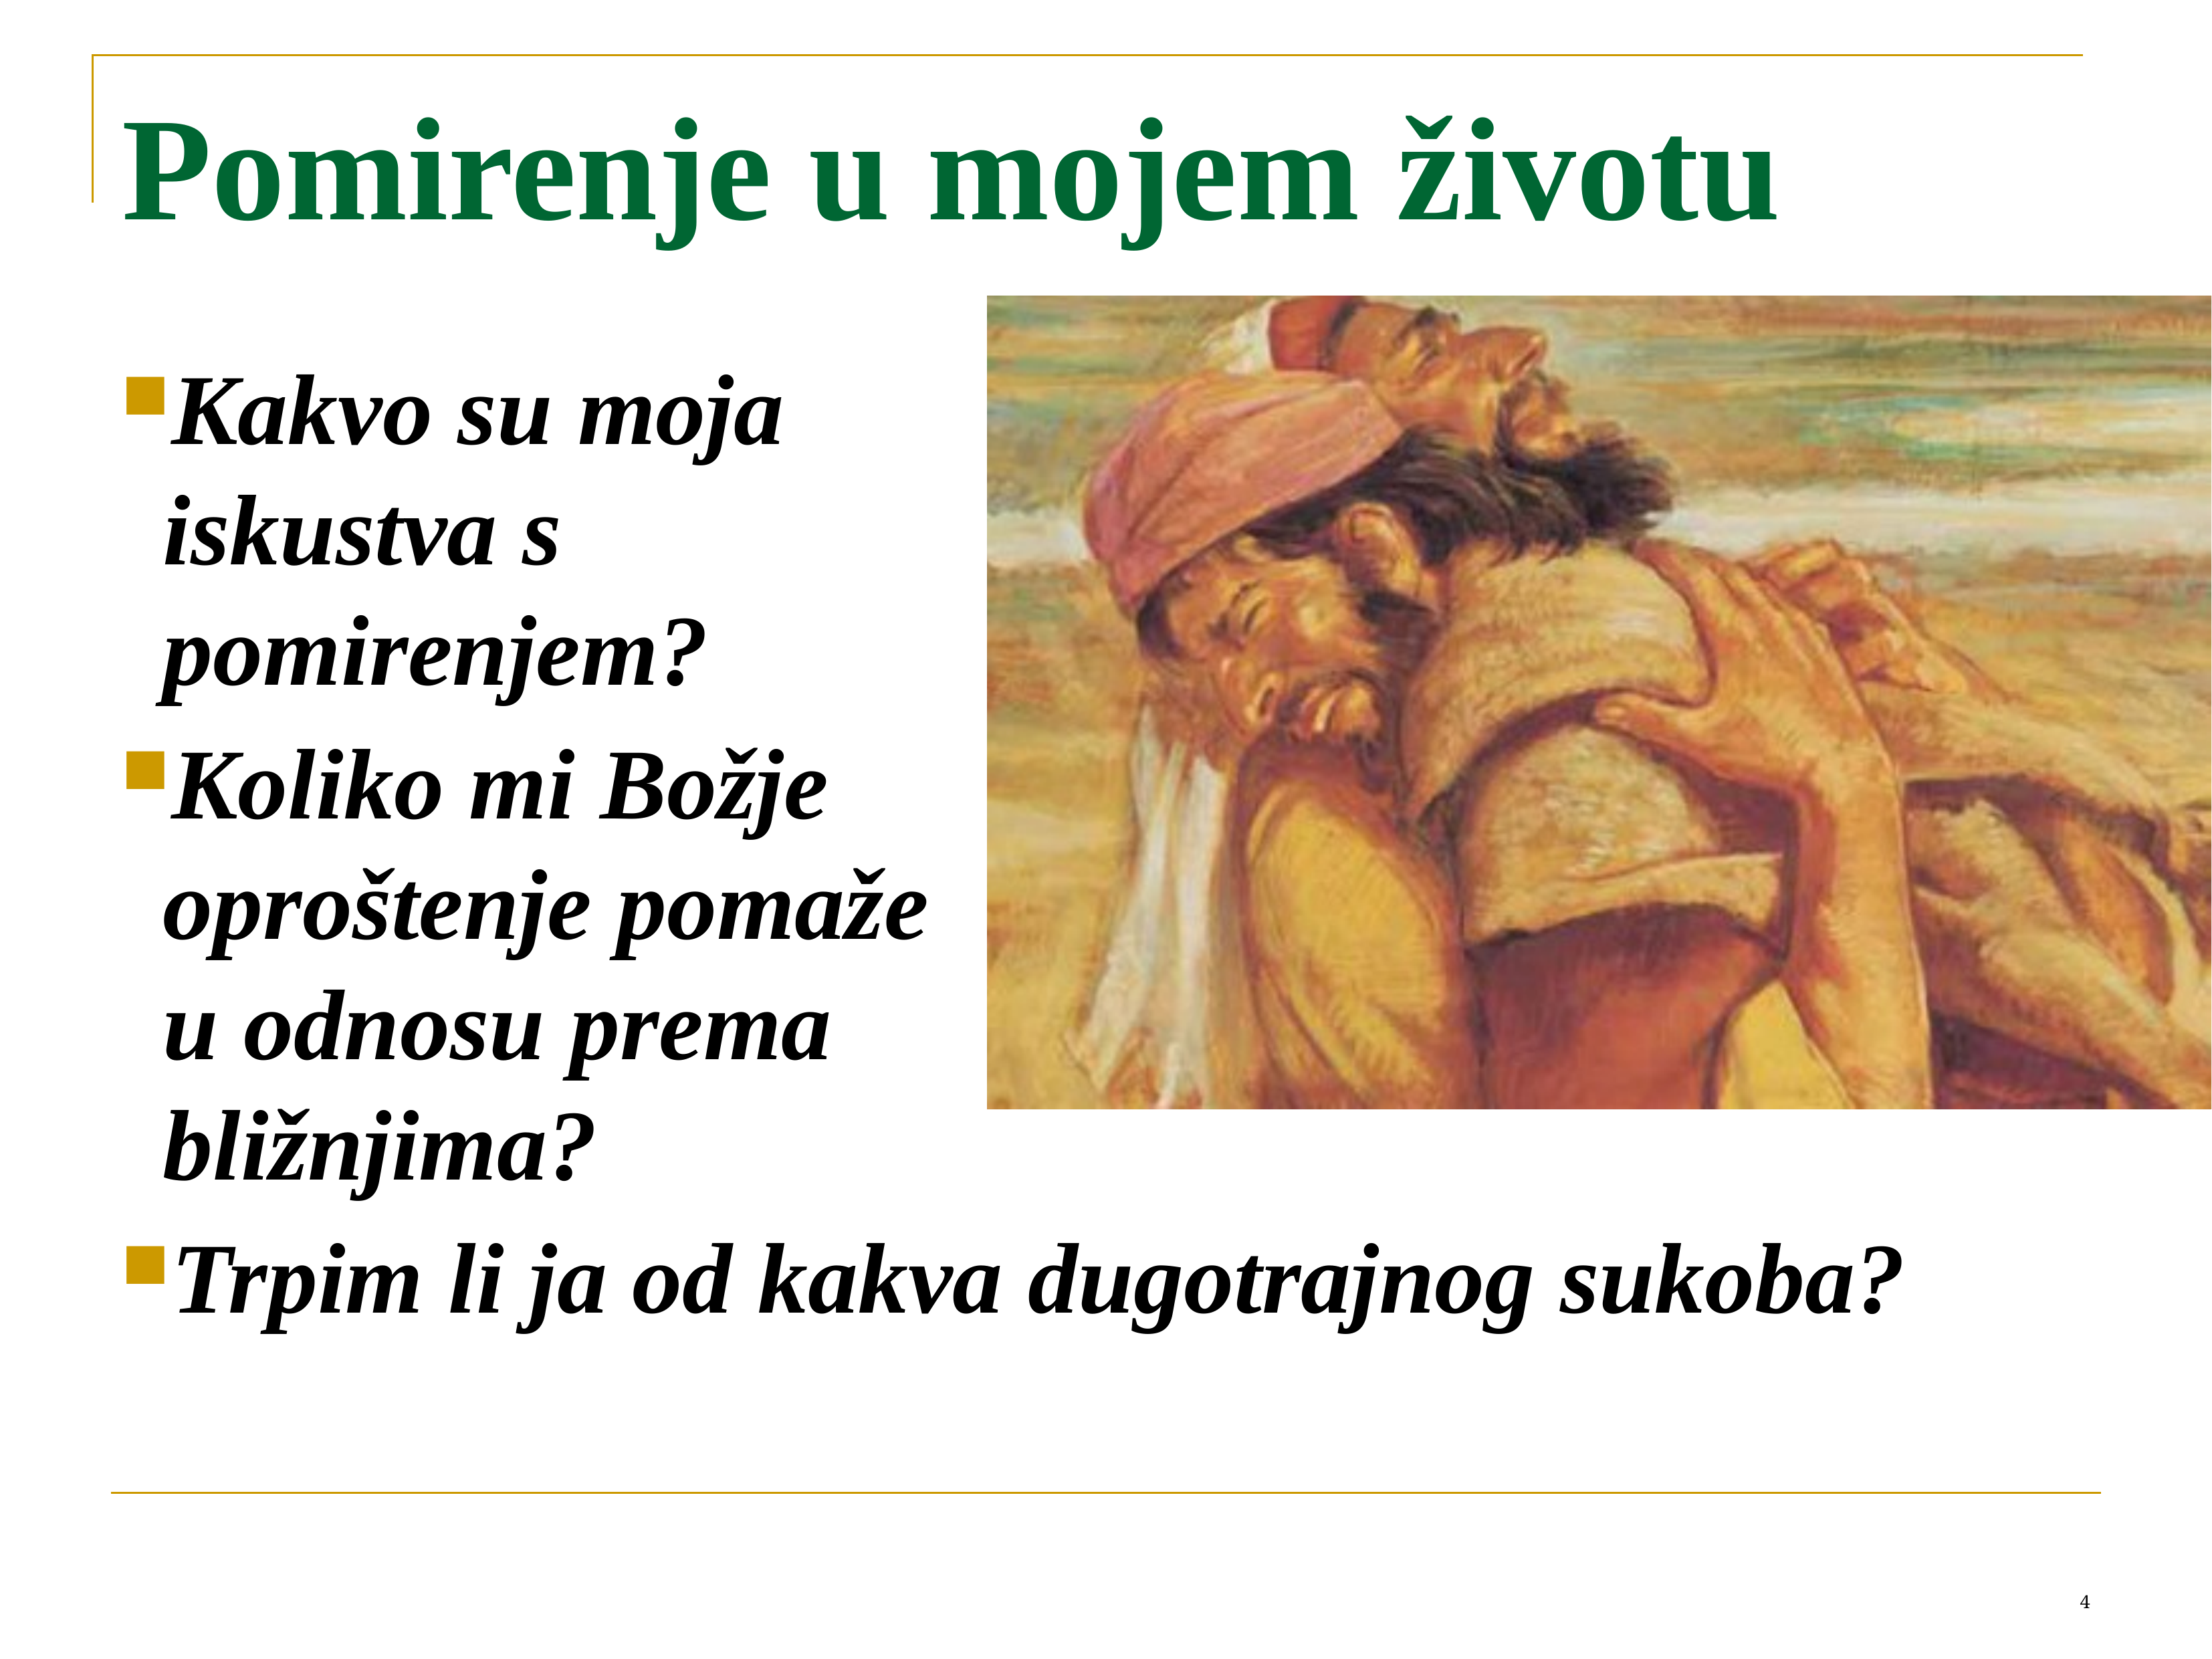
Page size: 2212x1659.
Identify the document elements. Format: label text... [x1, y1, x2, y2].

picture [987, 296, 2212, 1109]
title Pomirenje u mojem životu [110, 67, 2102, 338]
list Kakvo su moja iskustva s pomirenjem? Koliko mi Božje oproštenje pomaže u odnosu prema bližnjima? Trpim li ja od kakva dugotrajnog sukoba? [110, 338, 2093, 1487]
